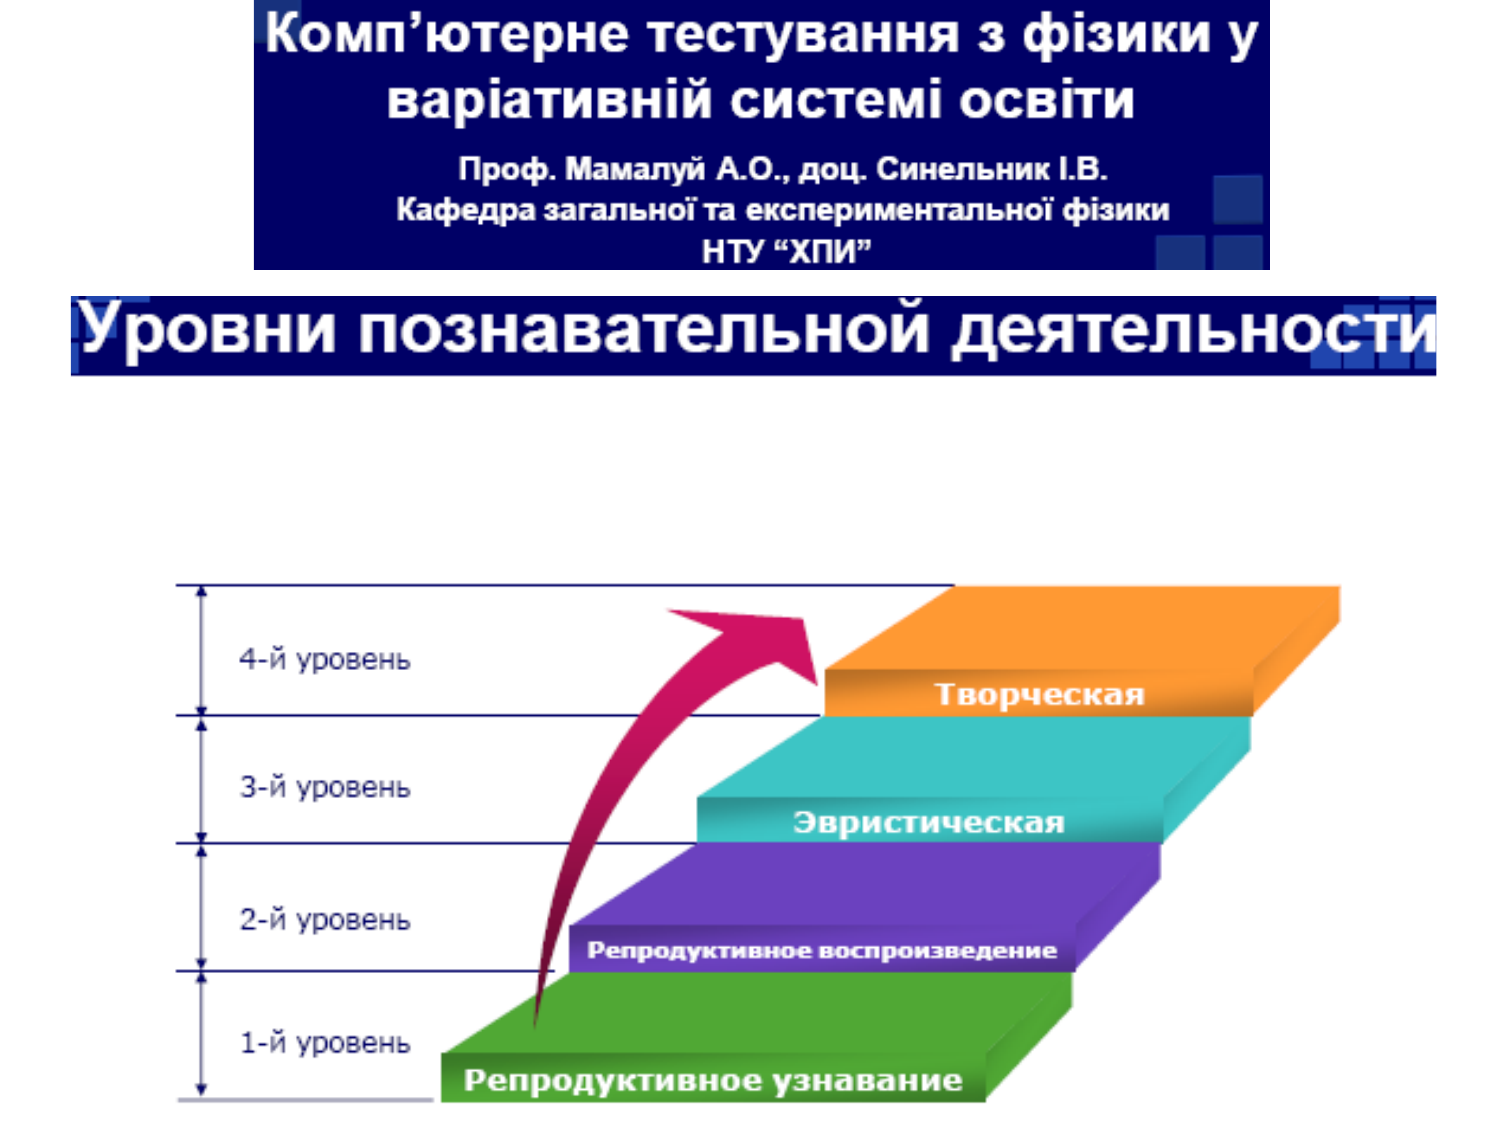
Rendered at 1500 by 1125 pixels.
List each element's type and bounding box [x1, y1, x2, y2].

picture [253, 0, 1270, 270]
picture [70, 296, 1437, 1112]
